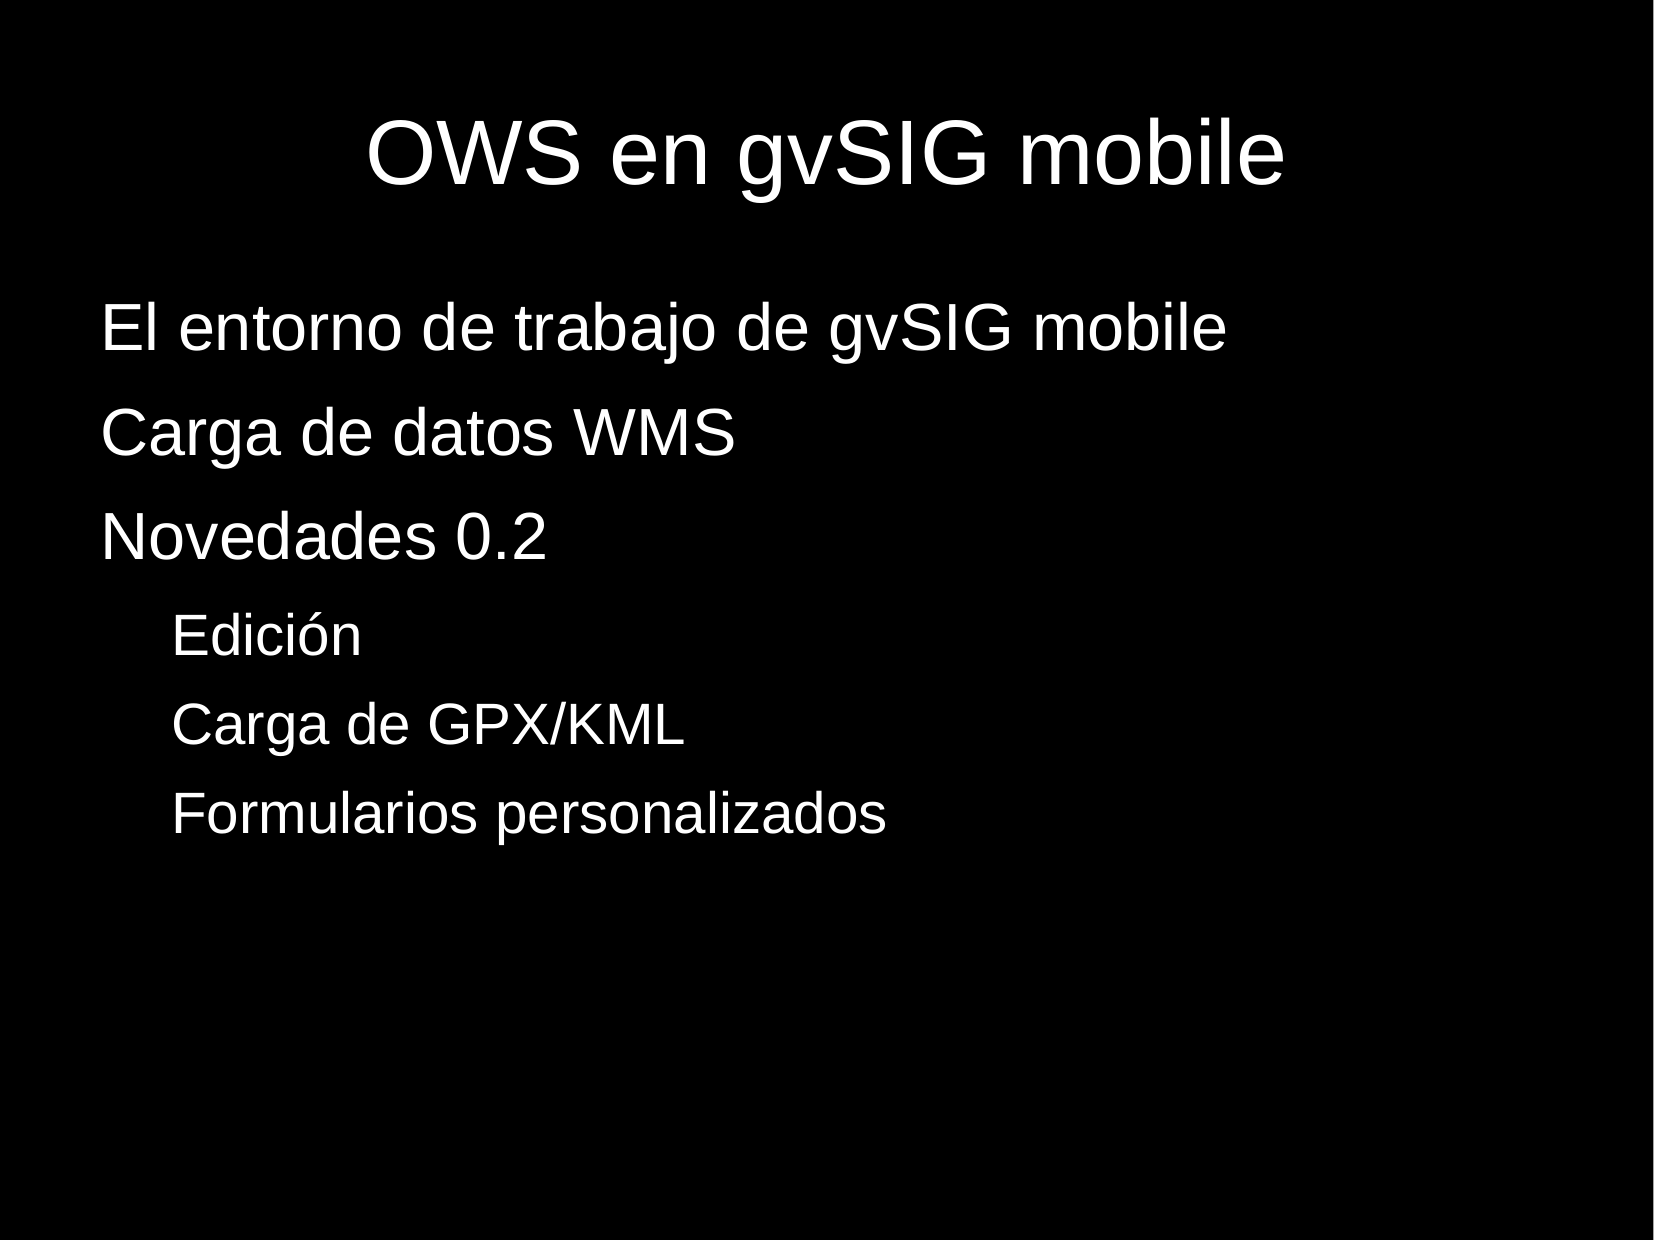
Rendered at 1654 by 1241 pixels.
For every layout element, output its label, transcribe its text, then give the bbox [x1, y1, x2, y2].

title OWS en gvSIG mobile [82, 49, 1571, 257]
list El entorno de trabajo de gvSIG mobile Carga de datos WMS Novedades 0.2 Edición Carga de GPX/KML Formularios personalizados [82, 290, 1571, 1094]
